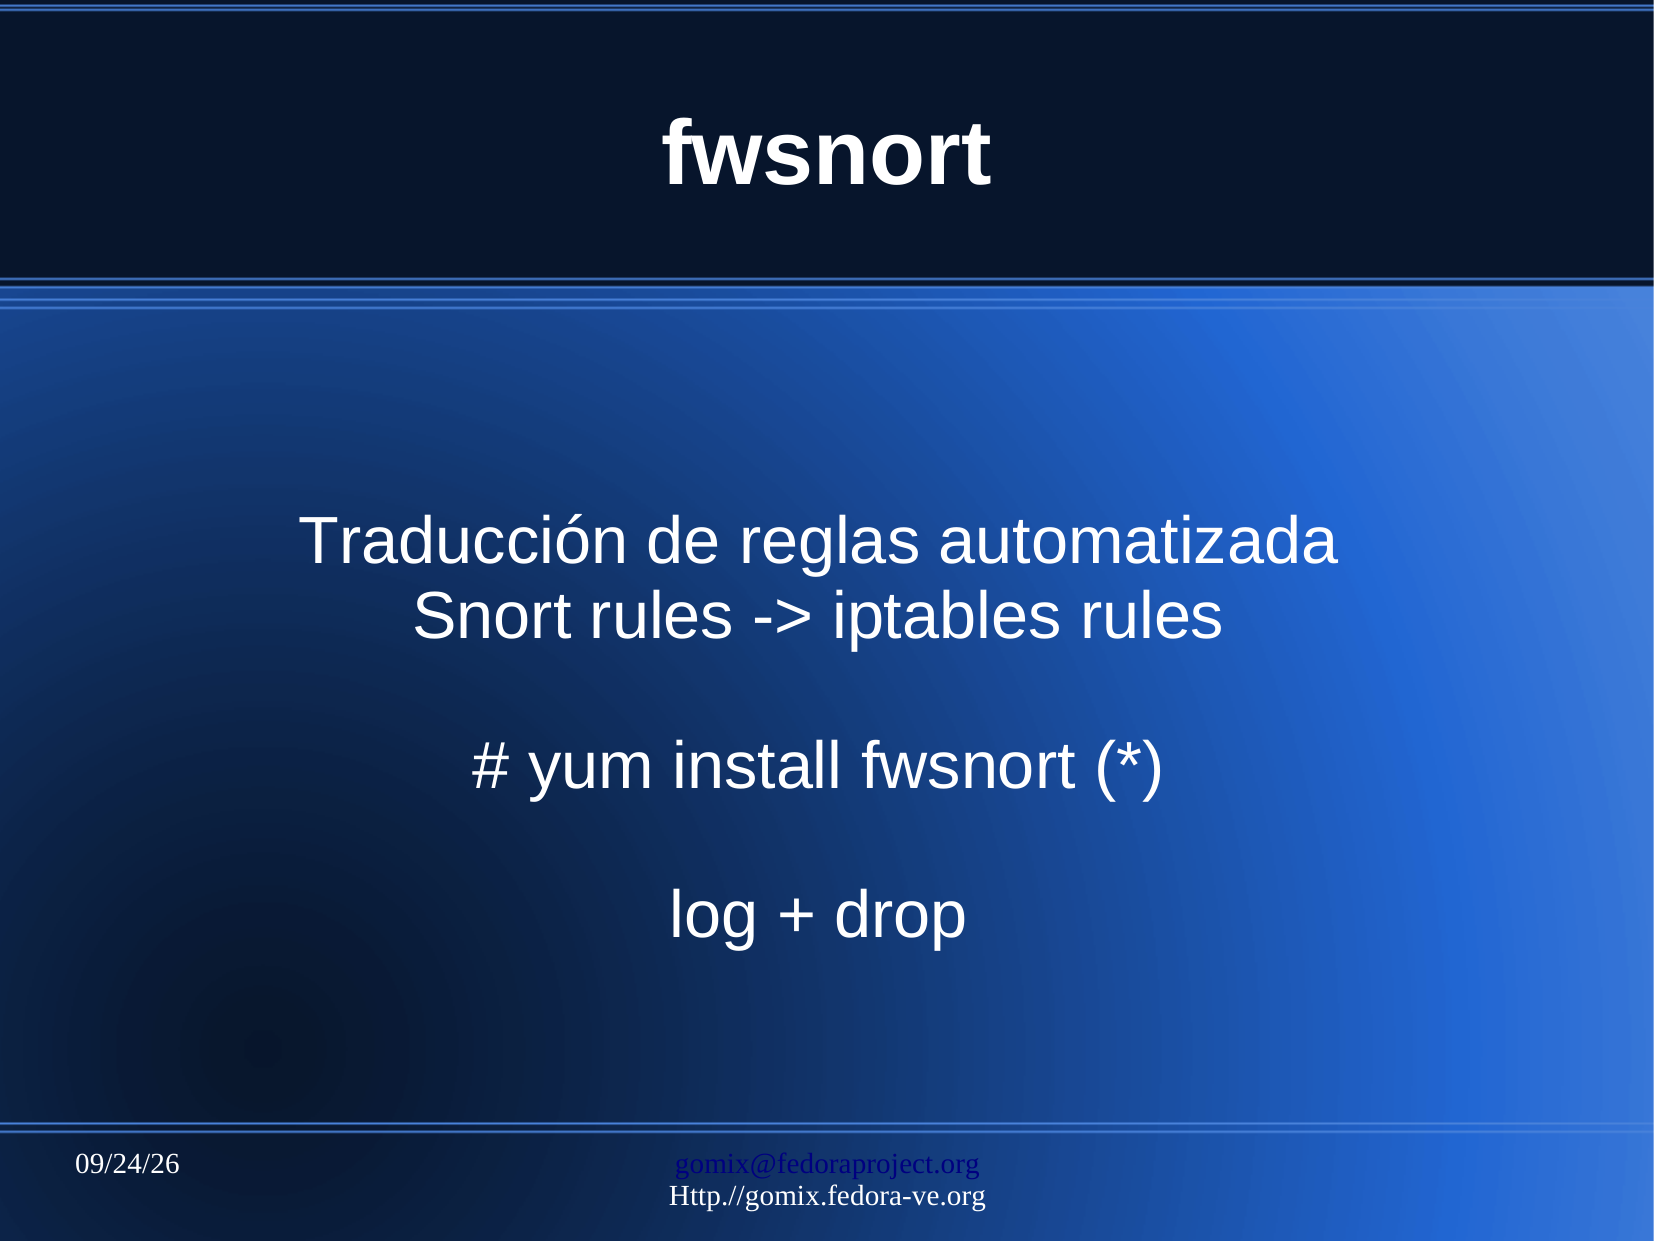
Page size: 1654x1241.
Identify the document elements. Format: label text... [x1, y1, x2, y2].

title fwsnort [82, 49, 1571, 257]
subtitle Traducción de reglas automatizada Snort rules -> iptables rules # yum install fwsnort (*) log + drop [75, 330, 1564, 1126]
picture [0, 0, 1654, 1241]
